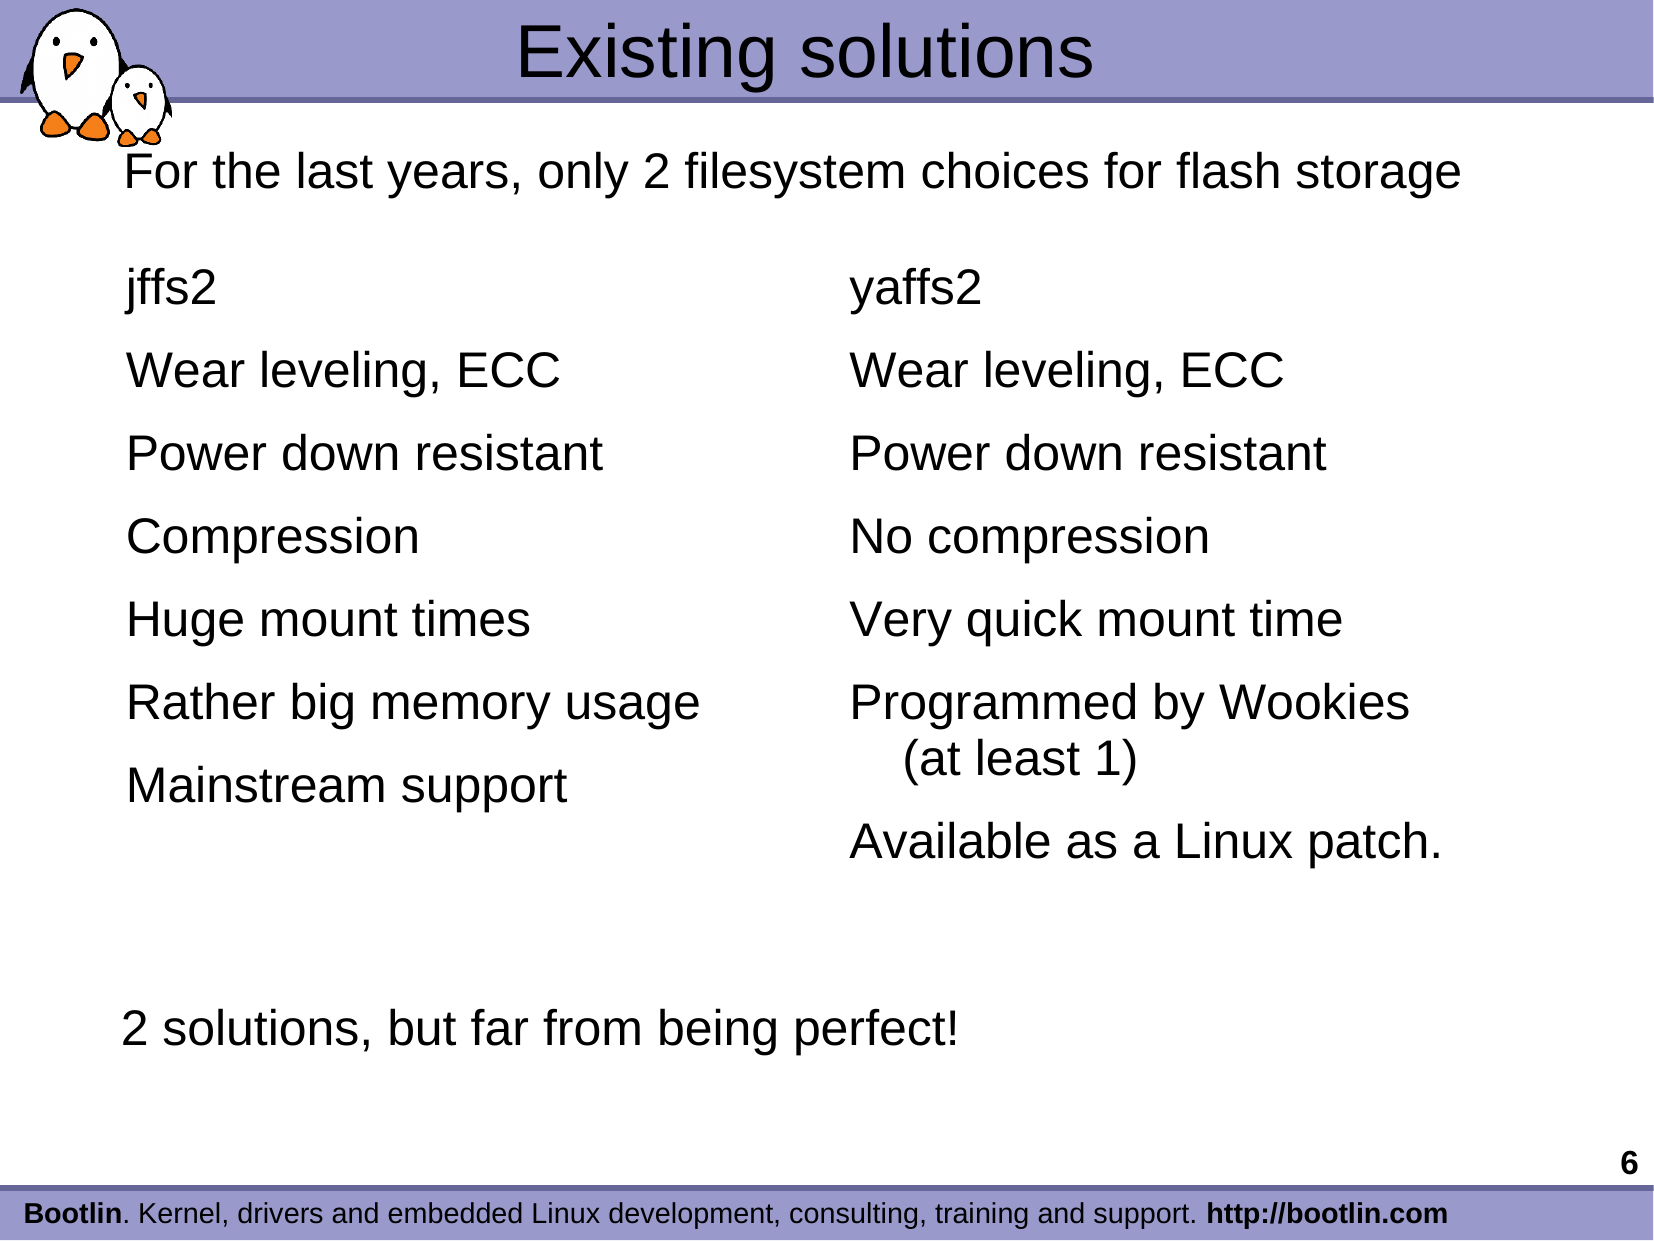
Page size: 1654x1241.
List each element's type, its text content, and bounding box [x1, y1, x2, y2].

title Existing solutions [60, 4, 1551, 98]
list jffs2 Wear leveling, ECC Power down resistant Compression Huge mount times Rather big memory usage Mainstream support [108, 259, 798, 1110]
list yaffs2 Wear leveling, ECC Power down resistant No compression Very quick mount time Programmed by Wookies (at least 1) Available as a Linux patch. [831, 259, 1521, 1110]
picture [20, 8, 172, 147]
text_box 2 solutions, but far from being perfect! [120, 1000, 962, 1063]
text_box For the last years, only 2 filesystem choices for flash storage [123, 142, 1464, 205]
